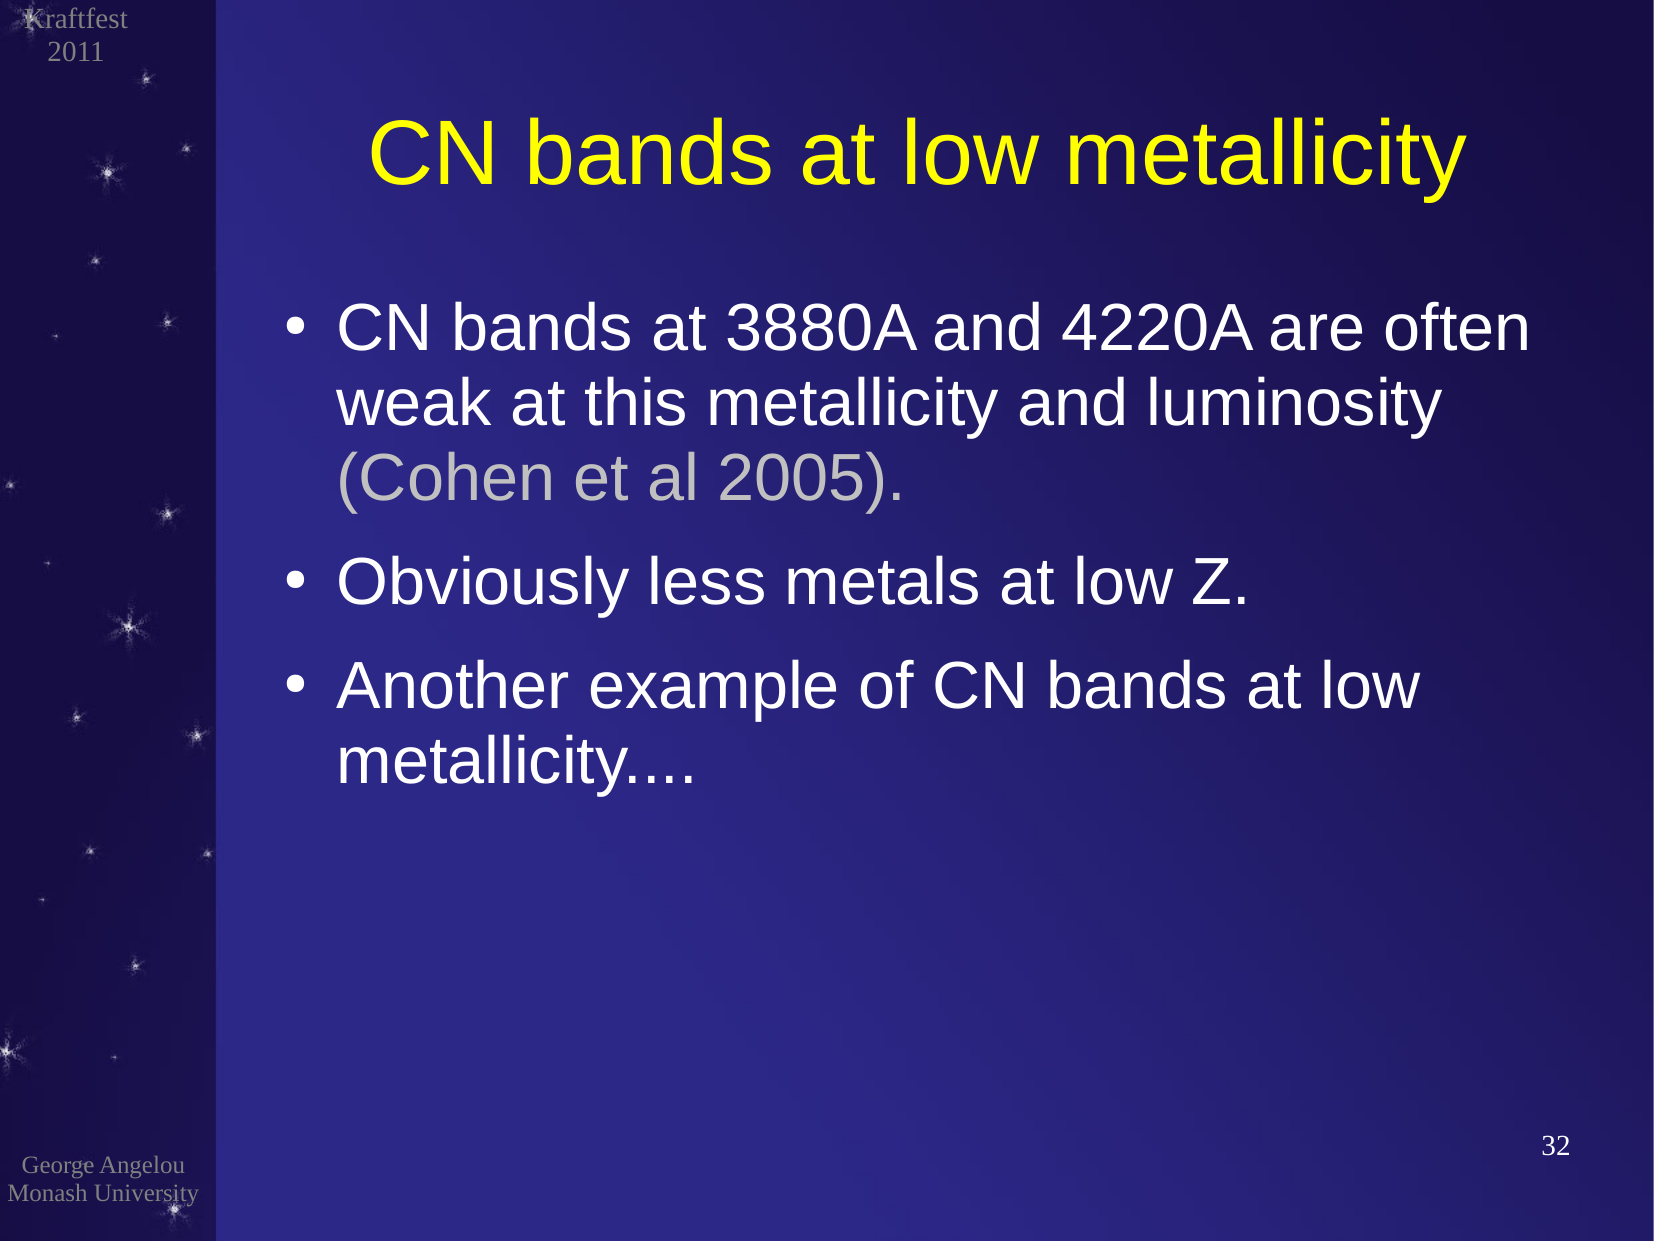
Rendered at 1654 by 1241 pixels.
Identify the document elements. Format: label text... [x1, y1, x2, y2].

title CN bands at low metallicity [265, 56, 1571, 250]
list CN bands at 3880A and 4220A are often weak at this metallicity and luminosity (Cohen et al 2005). Obviously less metals at low Z. Another example of CN bands at low metallicity.... [265, 290, 1571, 1109]
picture [0, 0, 1654, 1241]
